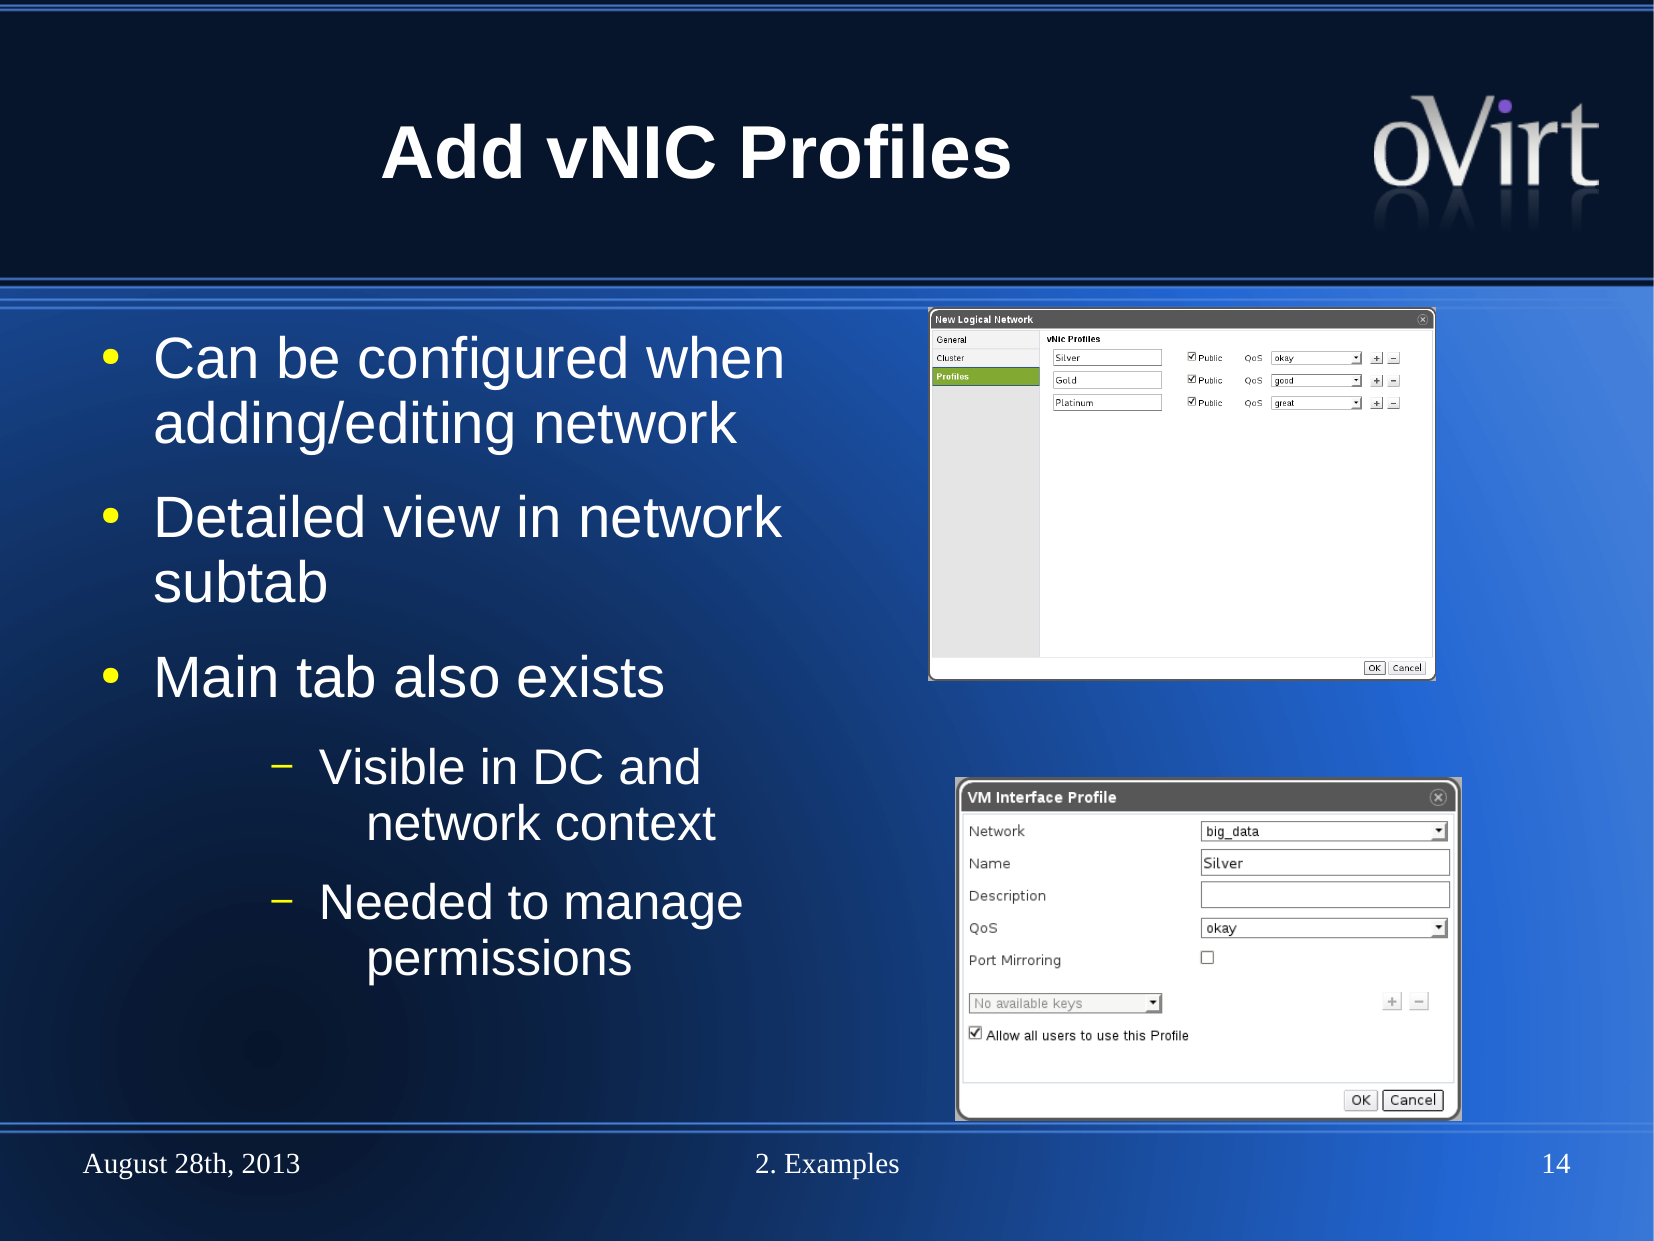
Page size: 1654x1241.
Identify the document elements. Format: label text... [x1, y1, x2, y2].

list Can be configured when adding/editing network Detailed view in network subtab Main tab also exists Visible in DC and network context Needed to manage permissions [82, 325, 793, 1031]
picture [0, 0, 1654, 1241]
title Add vNIC Profiles [82, 49, 1312, 257]
